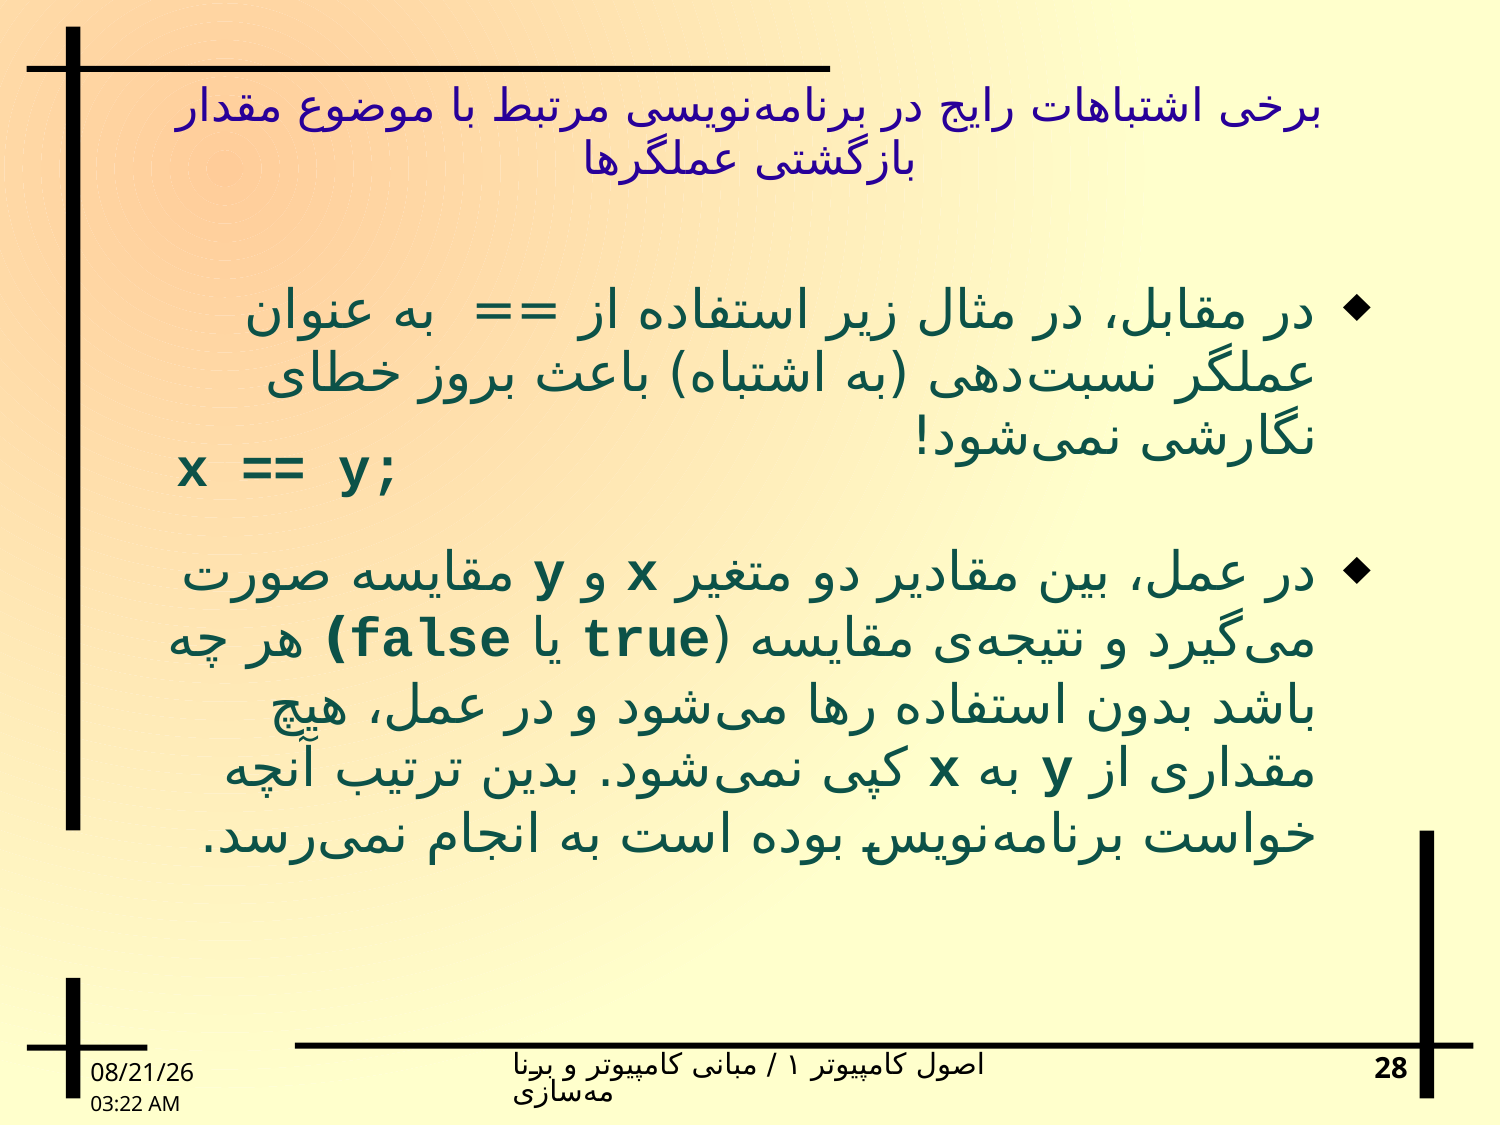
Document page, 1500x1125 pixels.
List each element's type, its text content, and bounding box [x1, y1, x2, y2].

list در مقابل، در مثال زیر استفاده از == به عنوان عملگر نسبت‌دهی (به اشتباه) باعث بروز خطای نگارشی نمی‌شود! در عمل، بین مقادیر دو متغیر x و y مقایسه صورت می‌گیرد و نتیجه‌ی مقایسه (true یا false) هر چه باشد بدون استفاده رها می‌شود و در عمل، هیچ مقداری از y به x کپی نمی‌شود. بدین ترتیب آنچه خواست برنامه‌نویس بوده است به انجام نمی‌رسد. [104, 278, 1442, 860]
list x == y; [176, 434, 844, 510]
title برخی اشتباهات رایج در برنامه‌نویسی مرتبط با موضوع مقدار بازگشتی عملگرها [112, 72, 1388, 192]
